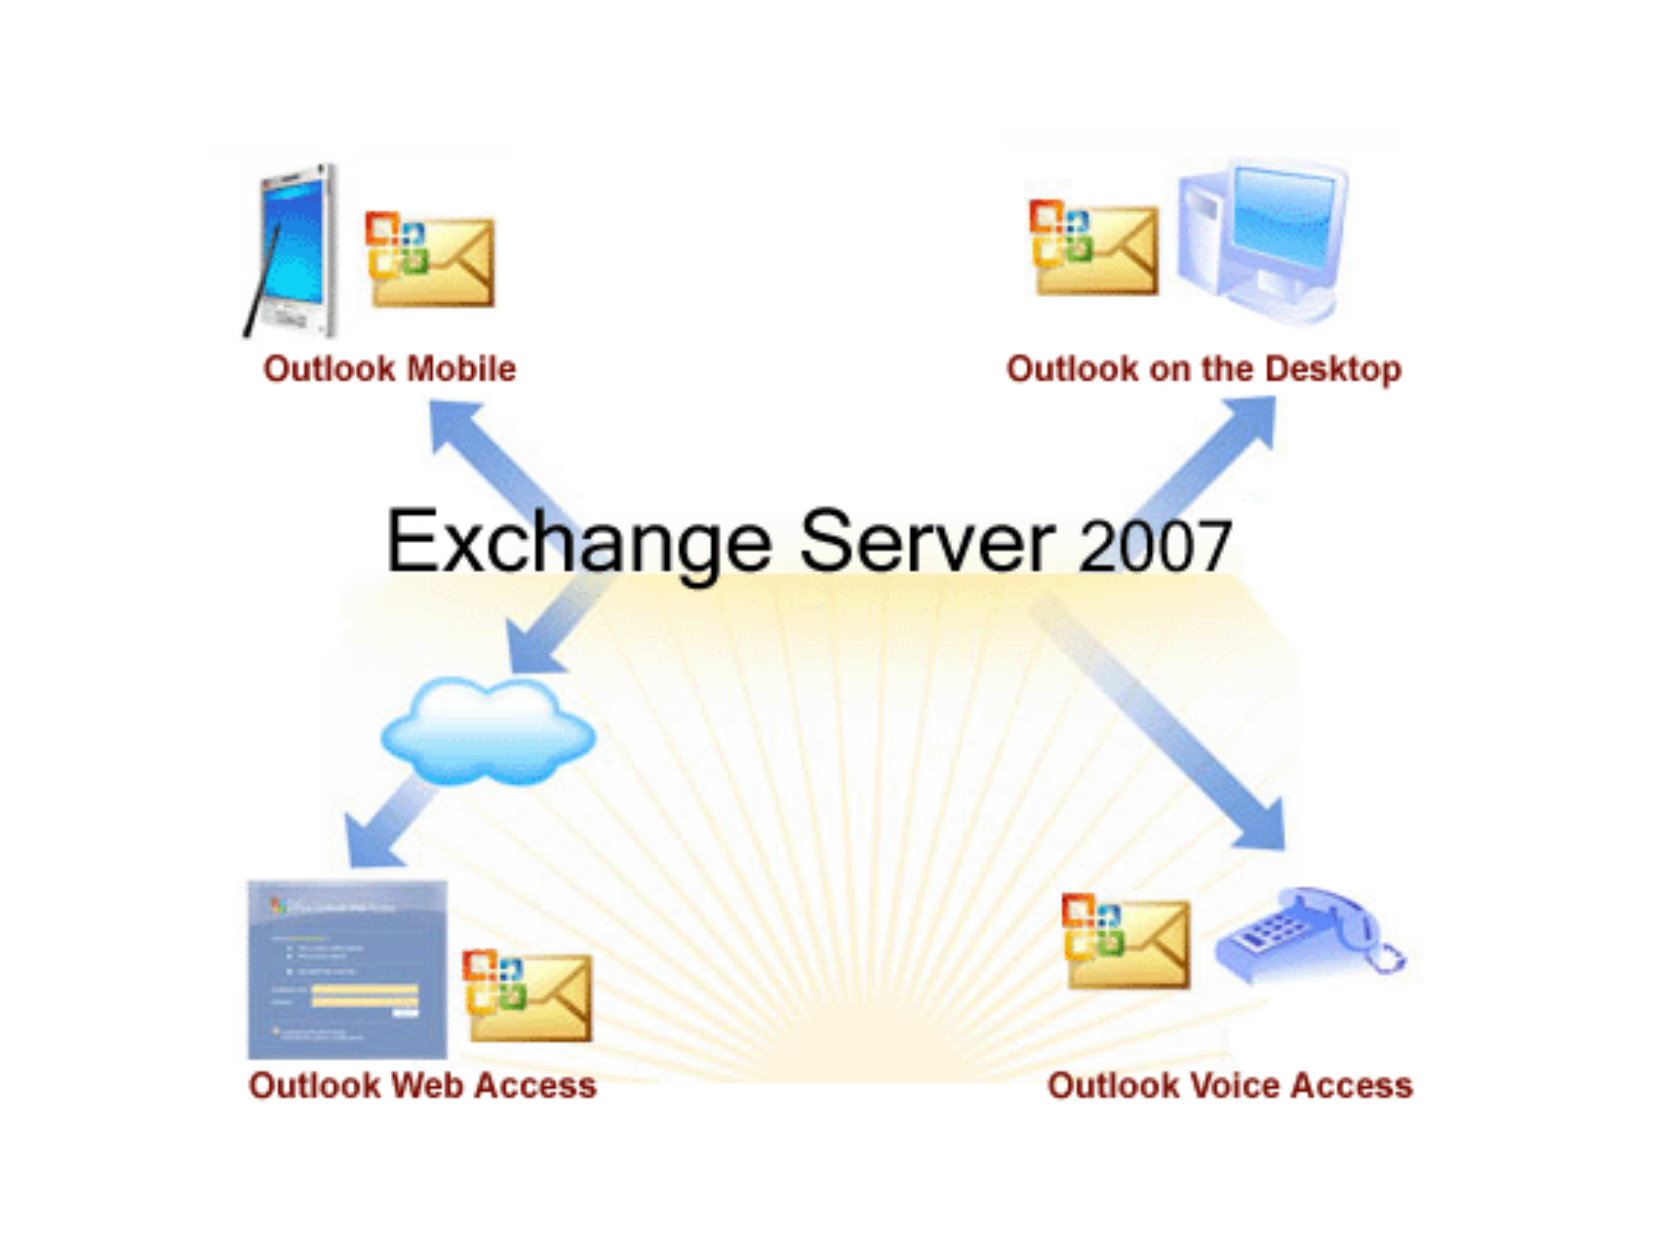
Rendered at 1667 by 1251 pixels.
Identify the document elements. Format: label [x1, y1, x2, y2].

picture [194, 101, 1464, 1128]
